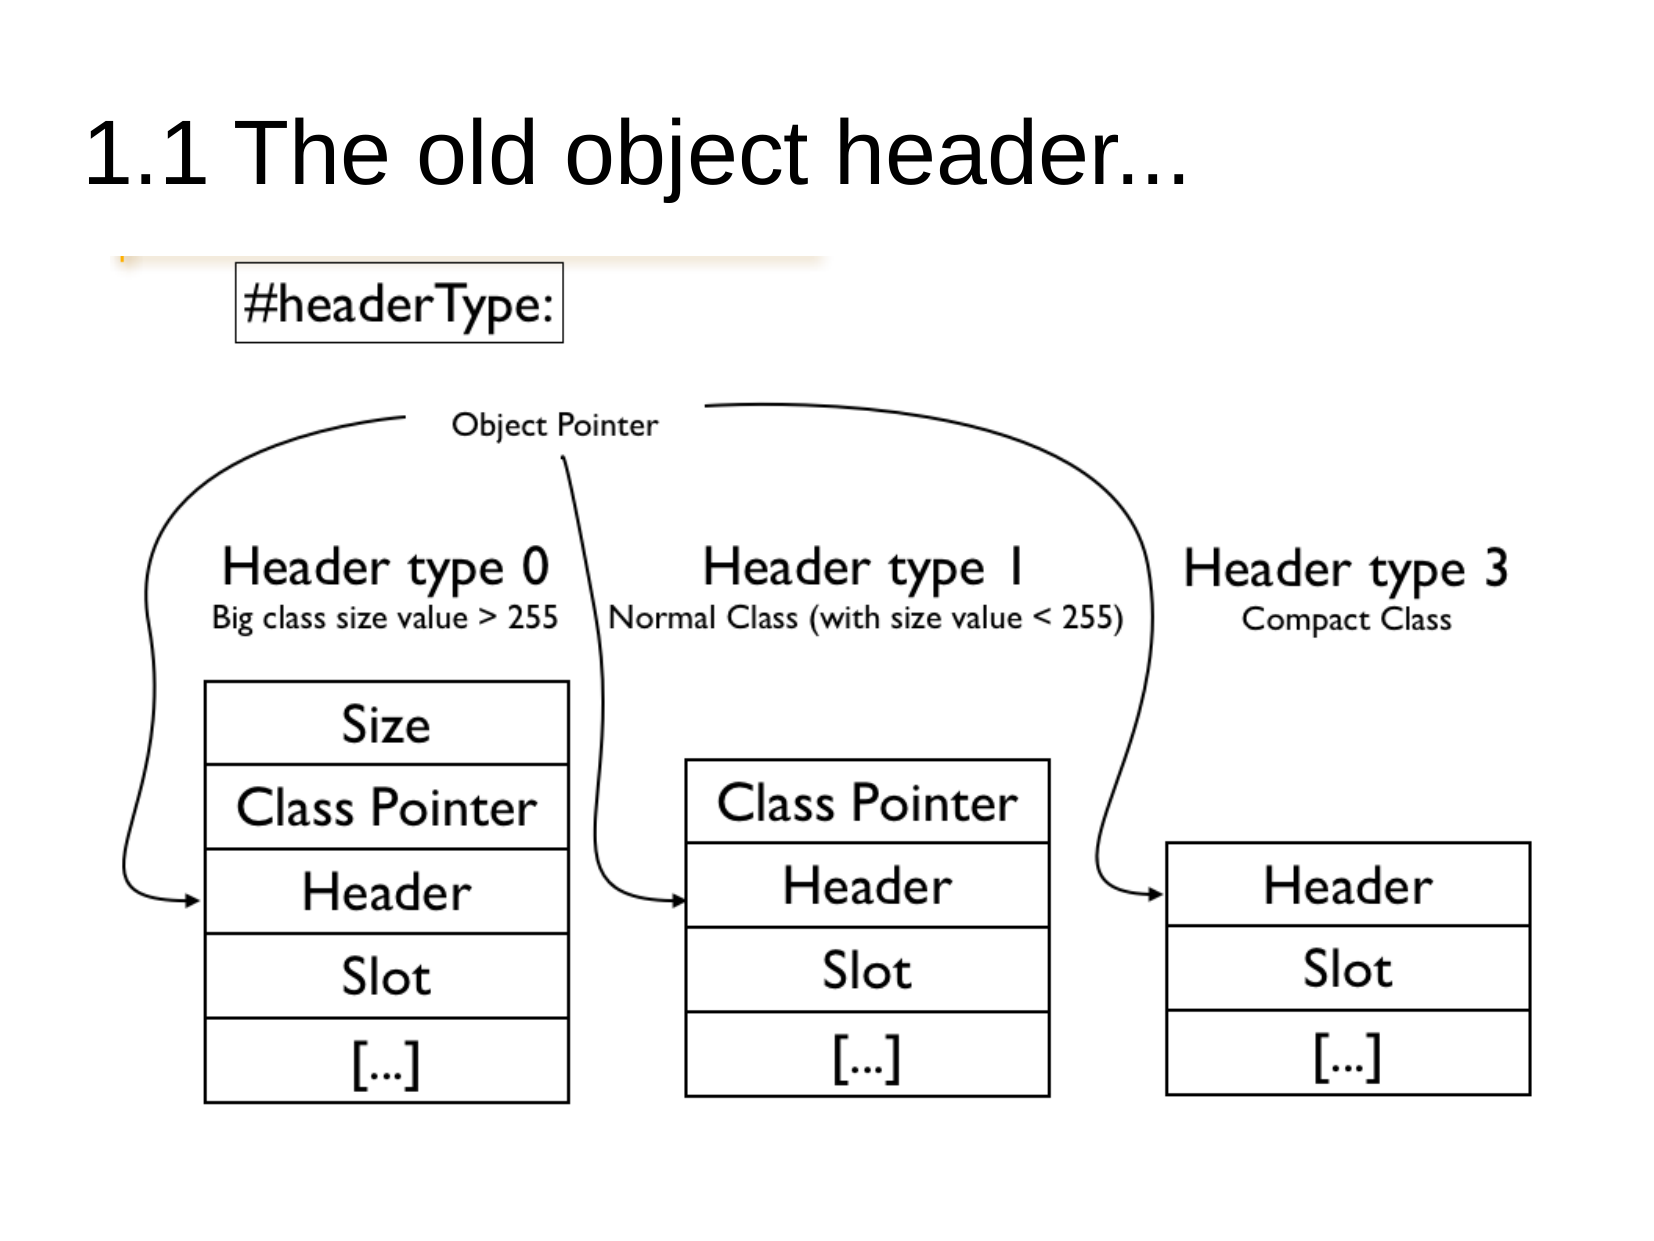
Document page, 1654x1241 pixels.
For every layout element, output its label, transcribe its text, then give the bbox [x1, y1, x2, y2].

title 1.1 The old object header... [82, 49, 1571, 257]
picture [110, 256, 1546, 1106]
